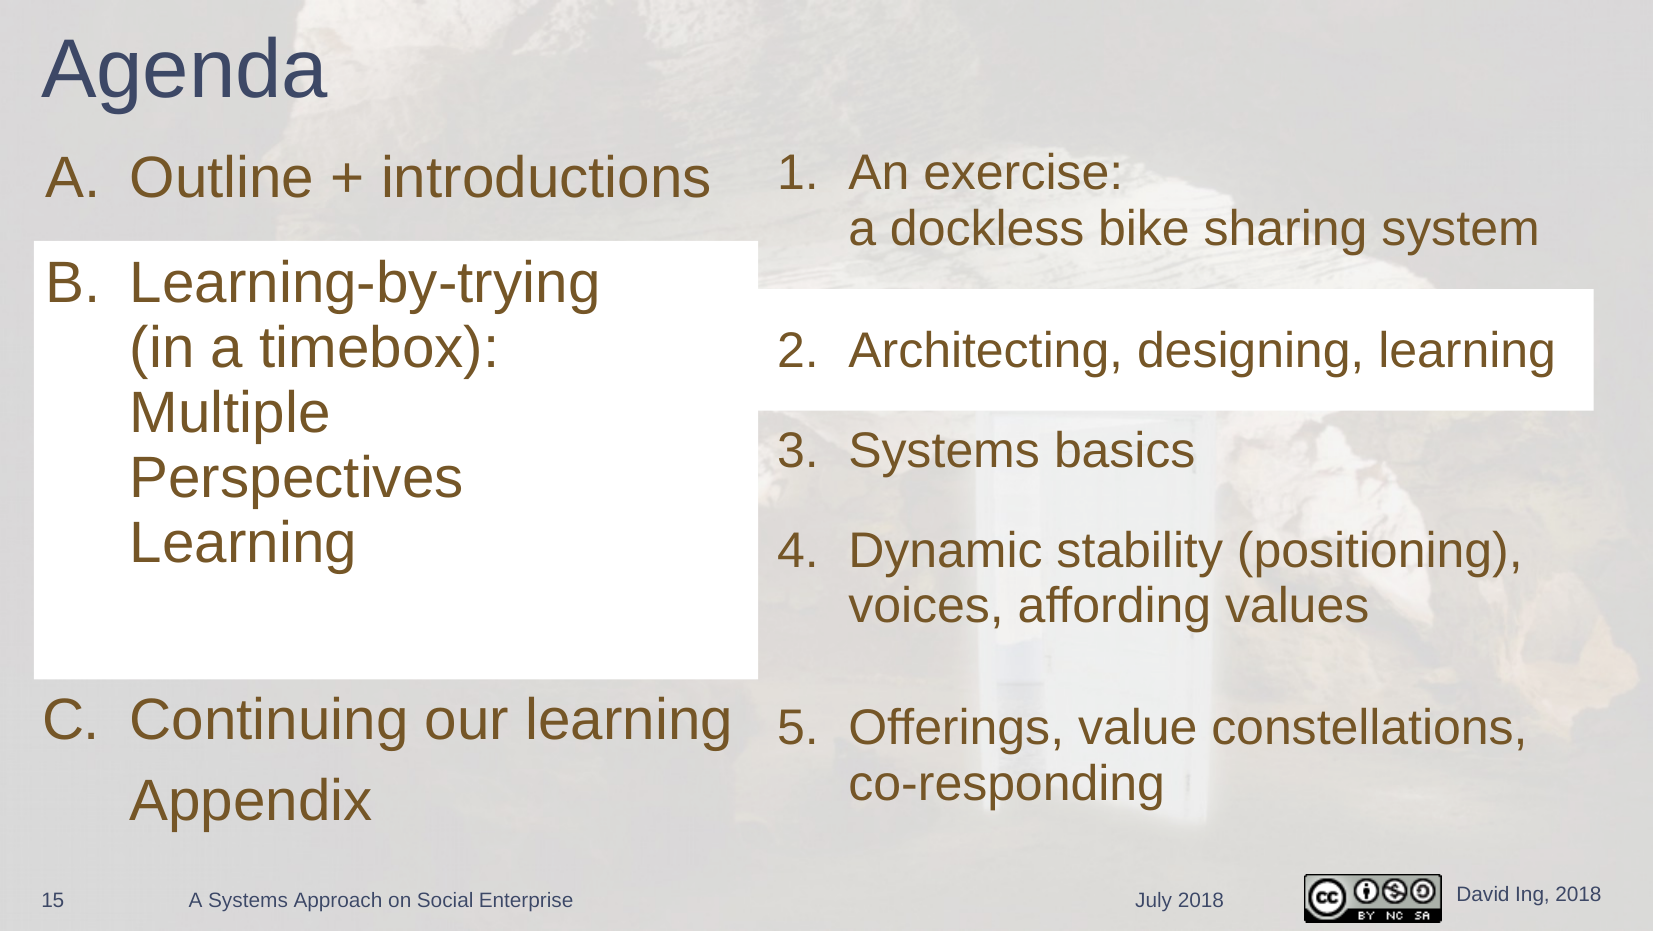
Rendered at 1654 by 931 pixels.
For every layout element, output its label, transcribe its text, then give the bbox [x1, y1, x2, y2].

picture [1304, 874, 1442, 923]
table_cell 5. [753, 692, 834, 870]
table_cell Dynamic stability (positioning), voices, affording values [834, 514, 1613, 692]
table_cell Pursuits: [0, 0, 1653, 931]
table_cell Learning-by-trying (in a timebox): Multiple Perspectives Learning [115, 242, 753, 679]
table_header Outline + introductions [115, 137, 753, 242]
title Agenda [41, 30, 1613, 126]
table_header A. [17, 137, 115, 242]
table_cell Architecting, designing, learning [834, 315, 1613, 415]
table_cell 2. [753, 315, 834, 415]
table_cell 4. [753, 514, 834, 692]
table_cell Systems basics [834, 415, 1613, 514]
table_cell 3. [753, 415, 834, 514]
table_header 1. [753, 137, 834, 315]
table_cell C. [17, 679, 115, 760]
table_cell Appendix [115, 760, 753, 840]
table_cell Offerings, value constellations, co-responding [834, 692, 1613, 870]
table_header An exercise: a dockless bike sharing system [834, 137, 1613, 315]
table_cell Continuing our learning [115, 679, 753, 760]
table_cell B. [17, 242, 115, 679]
table_cell [17, 760, 115, 840]
